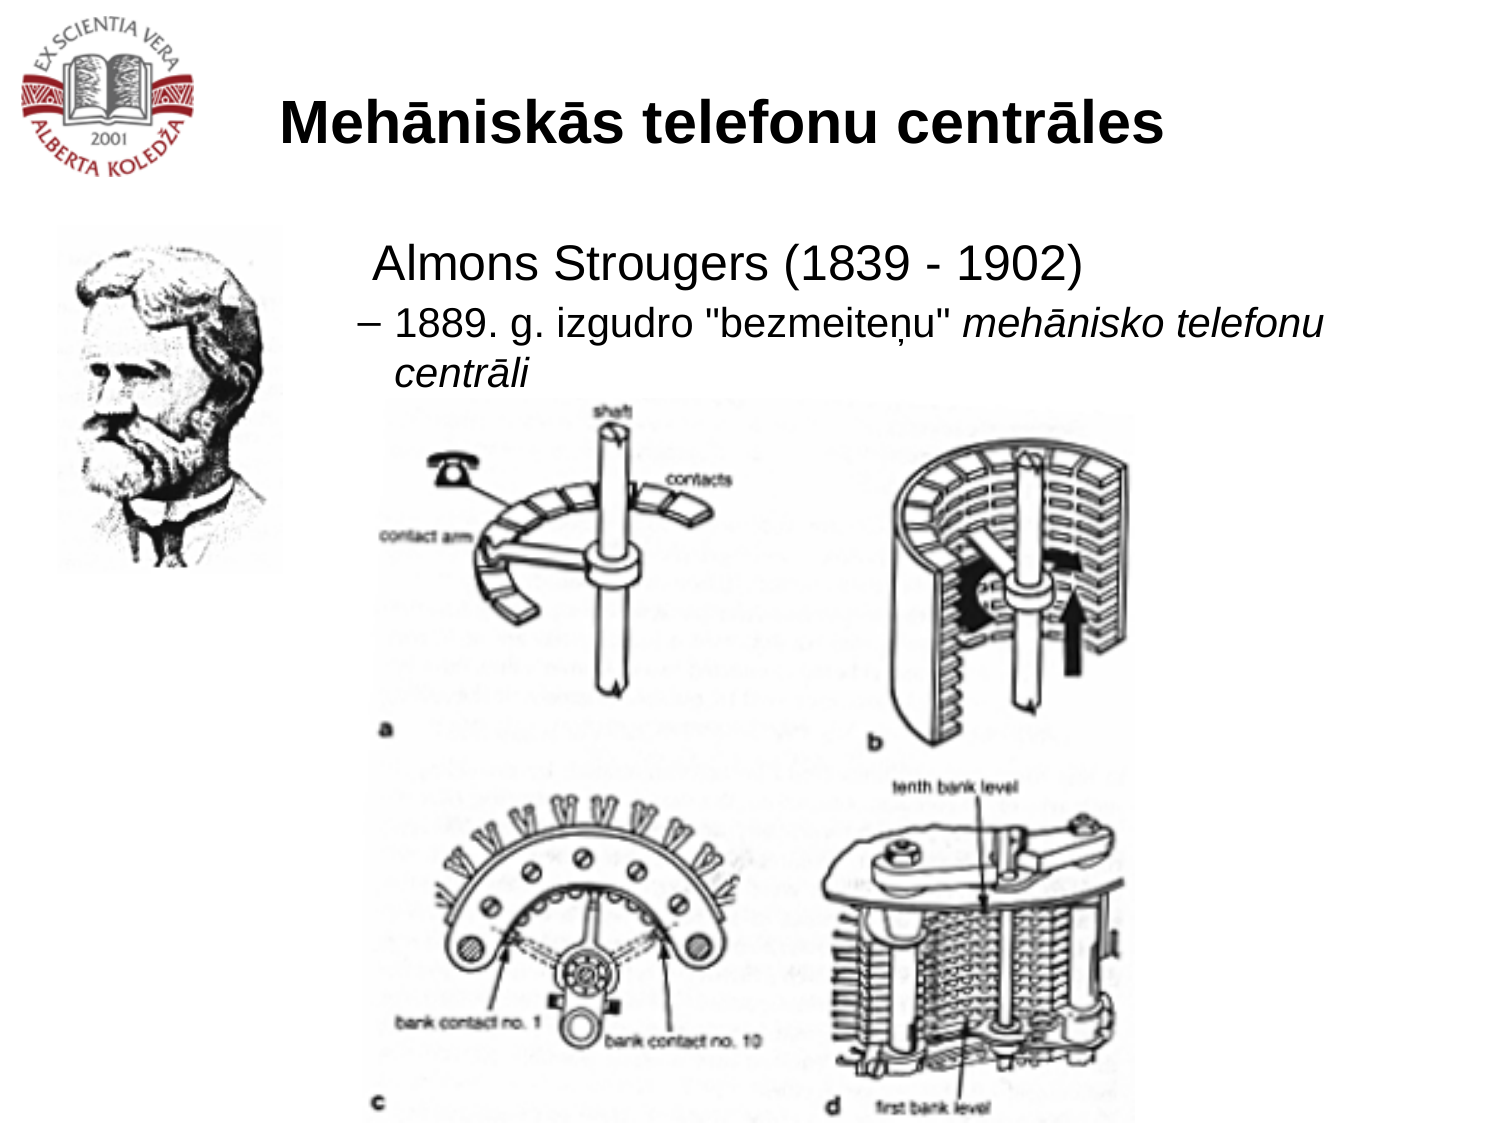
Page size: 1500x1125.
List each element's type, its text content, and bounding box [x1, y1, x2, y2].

picture [21, 16, 194, 177]
picture [57, 225, 283, 574]
list Almons Strougers (1839 - 1902) 1889. g. izgudro "bezmeiteņu" mehānisko telefonu centrāli [287, 223, 1462, 924]
picture [362, 924, 1135, 1123]
title Mehāniskās telefonu centrāles [50, 62, 1374, 175]
